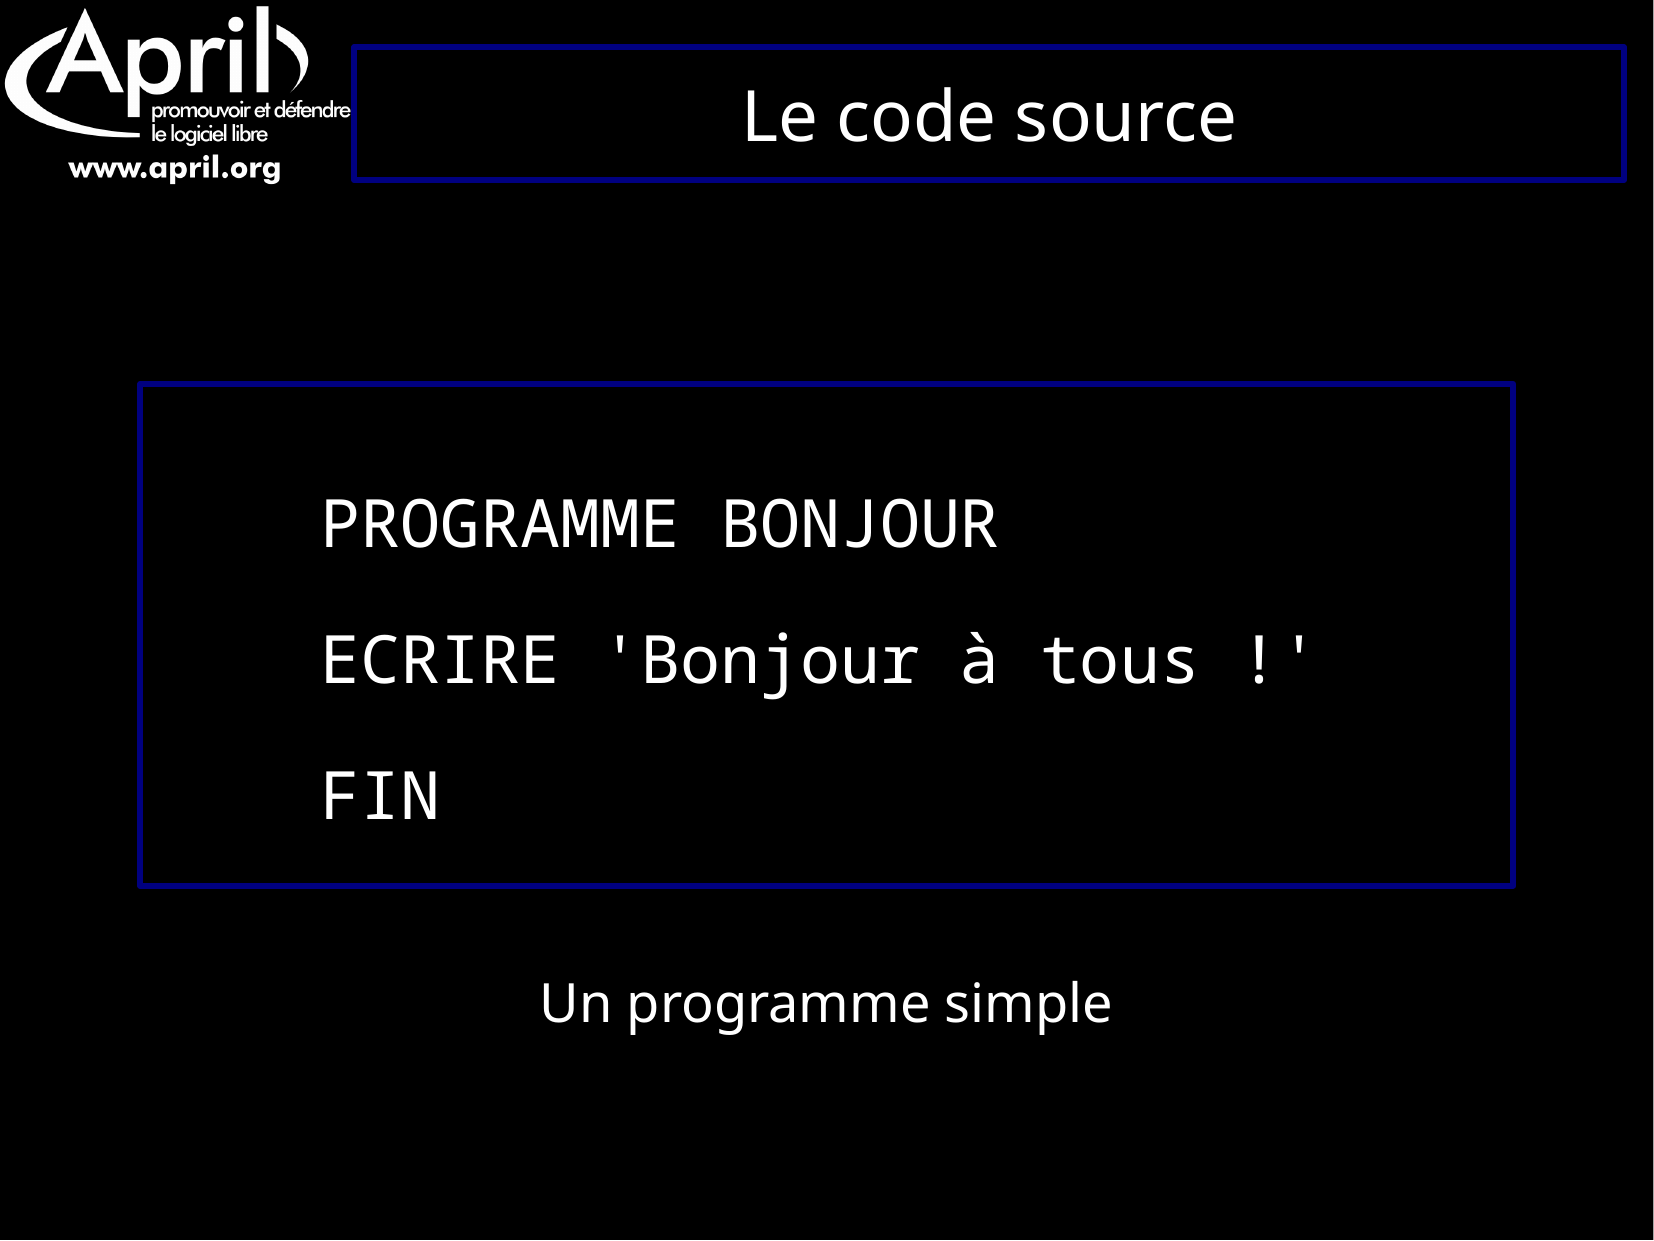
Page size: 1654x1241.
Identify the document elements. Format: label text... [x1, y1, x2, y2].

text_box Un programme simple [191, 956, 1462, 1035]
title PROGRAMME BONJOUR ECRIRE 'Bonjour à tous !' FIN [140, 383, 1514, 886]
picture [0, 0, 355, 200]
title Le code source [354, 47, 1625, 181]
